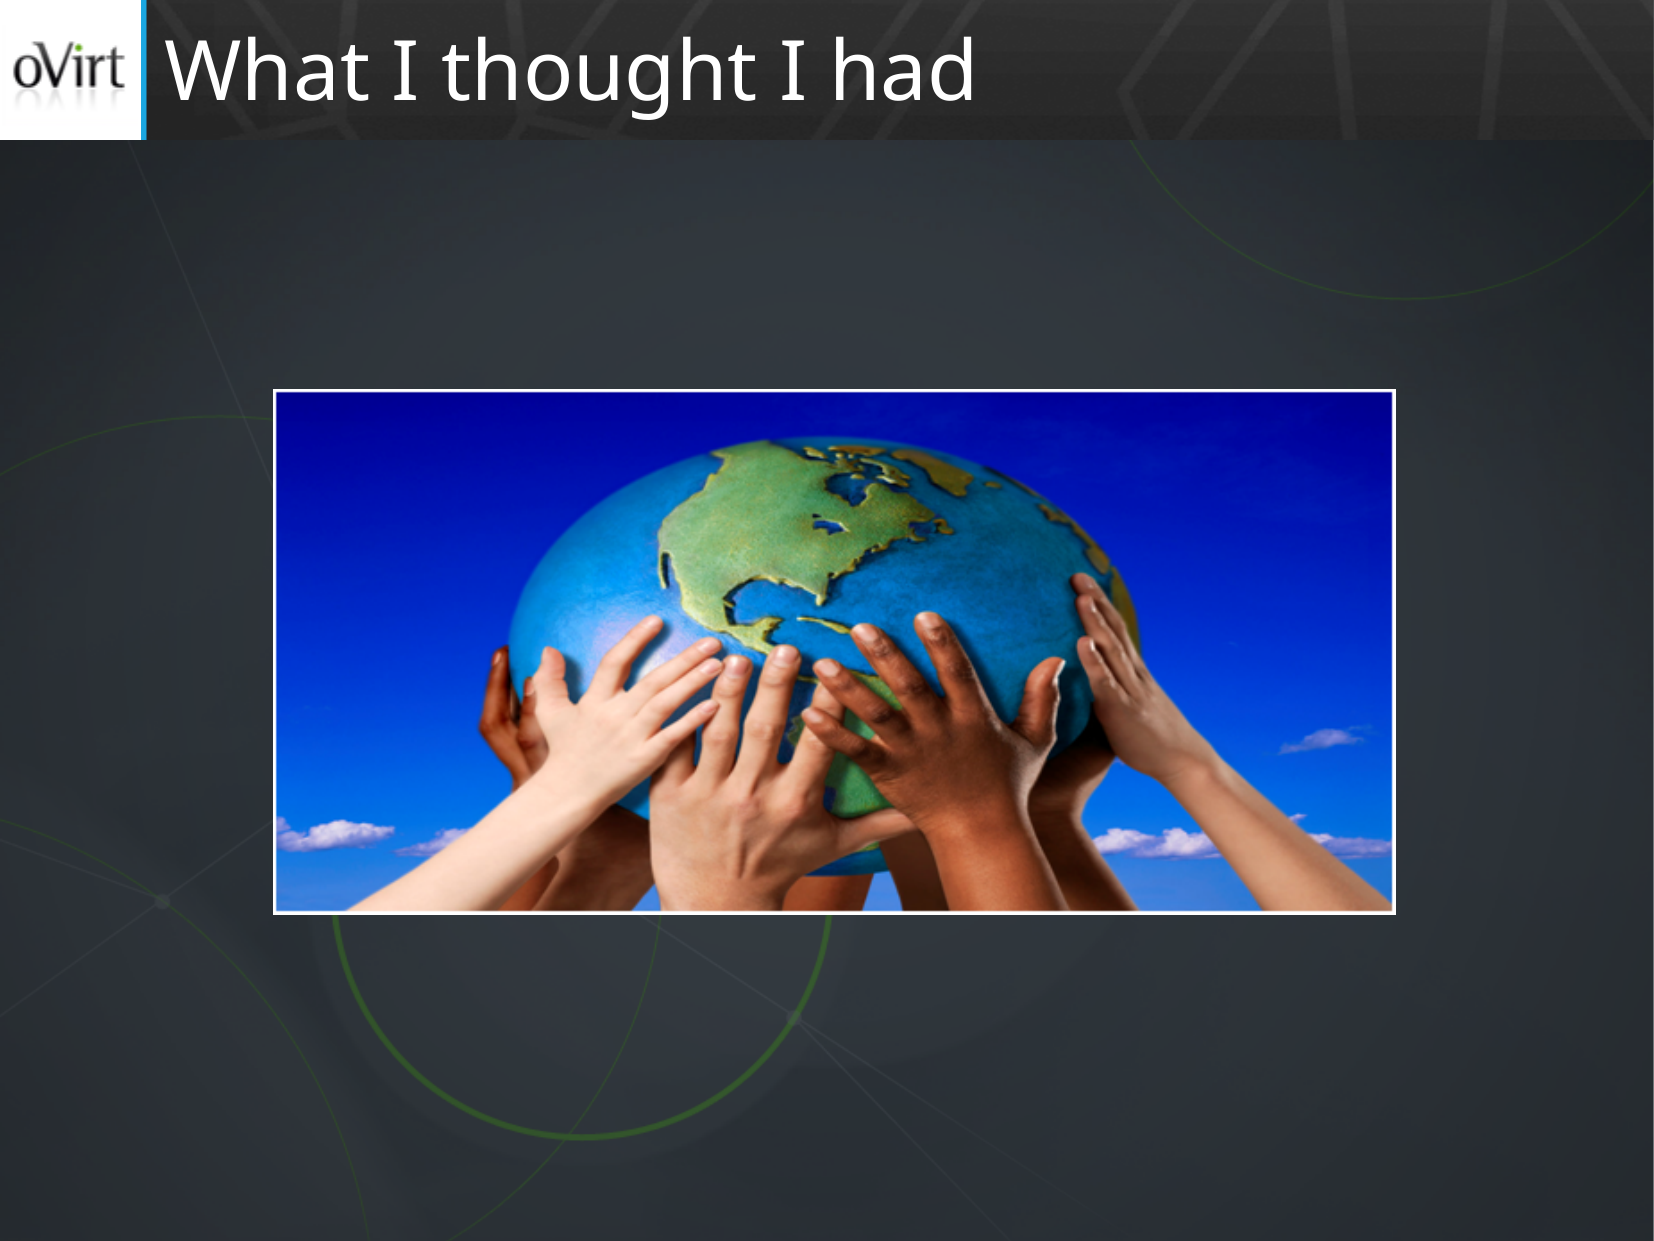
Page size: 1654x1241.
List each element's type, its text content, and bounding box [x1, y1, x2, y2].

picture [0, 0, 1654, 1241]
title What I thought I had [164, 18, 1653, 119]
